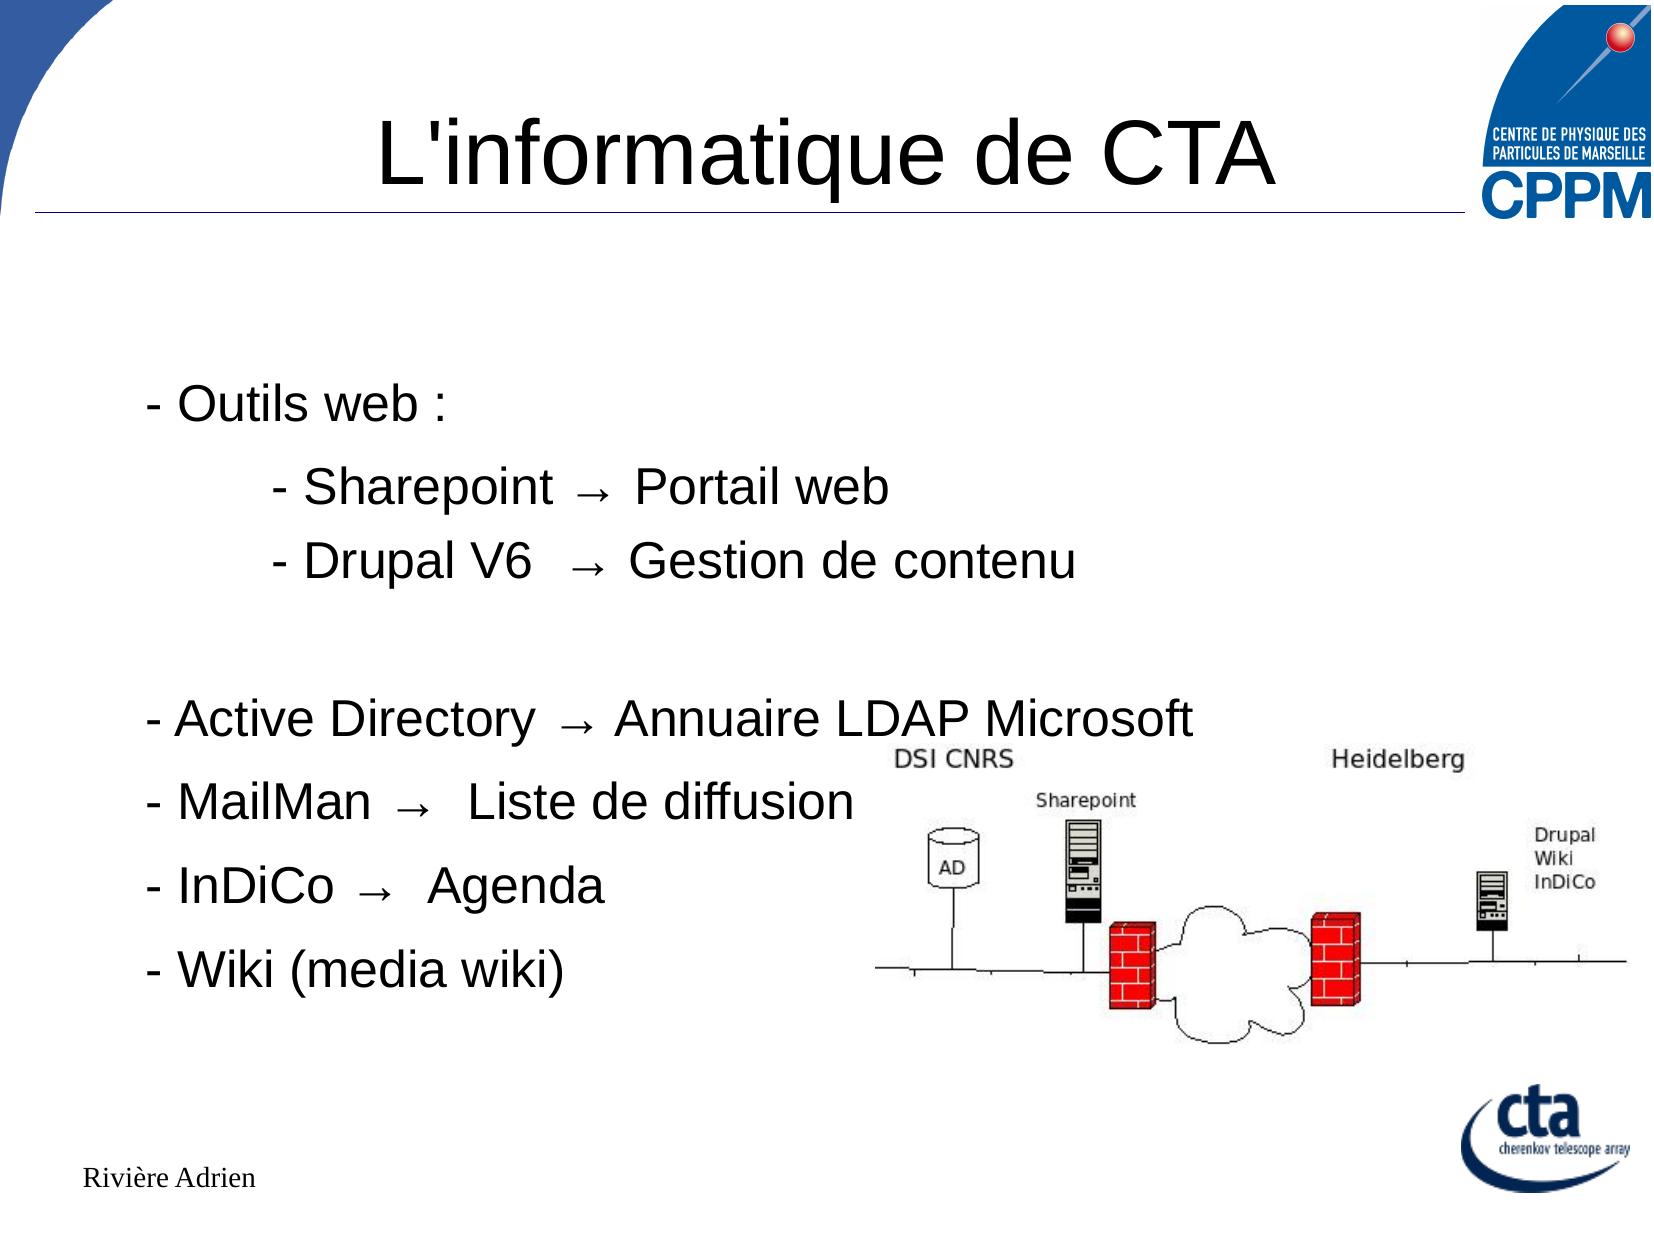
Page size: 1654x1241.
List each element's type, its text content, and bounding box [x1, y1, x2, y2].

list - Outils web : - Sharepoint → Portail web - Drupal V6 → Gestion de contenu - Active Directory → Annuaire LDAP Microsoft - MailMan → Liste de diffusion - InDiCo → Agenda - Wiki (media wiki) [82, 290, 1538, 1010]
picture [0, 0, 1654, 1241]
title L'informatique de CTA [82, 49, 1571, 257]
